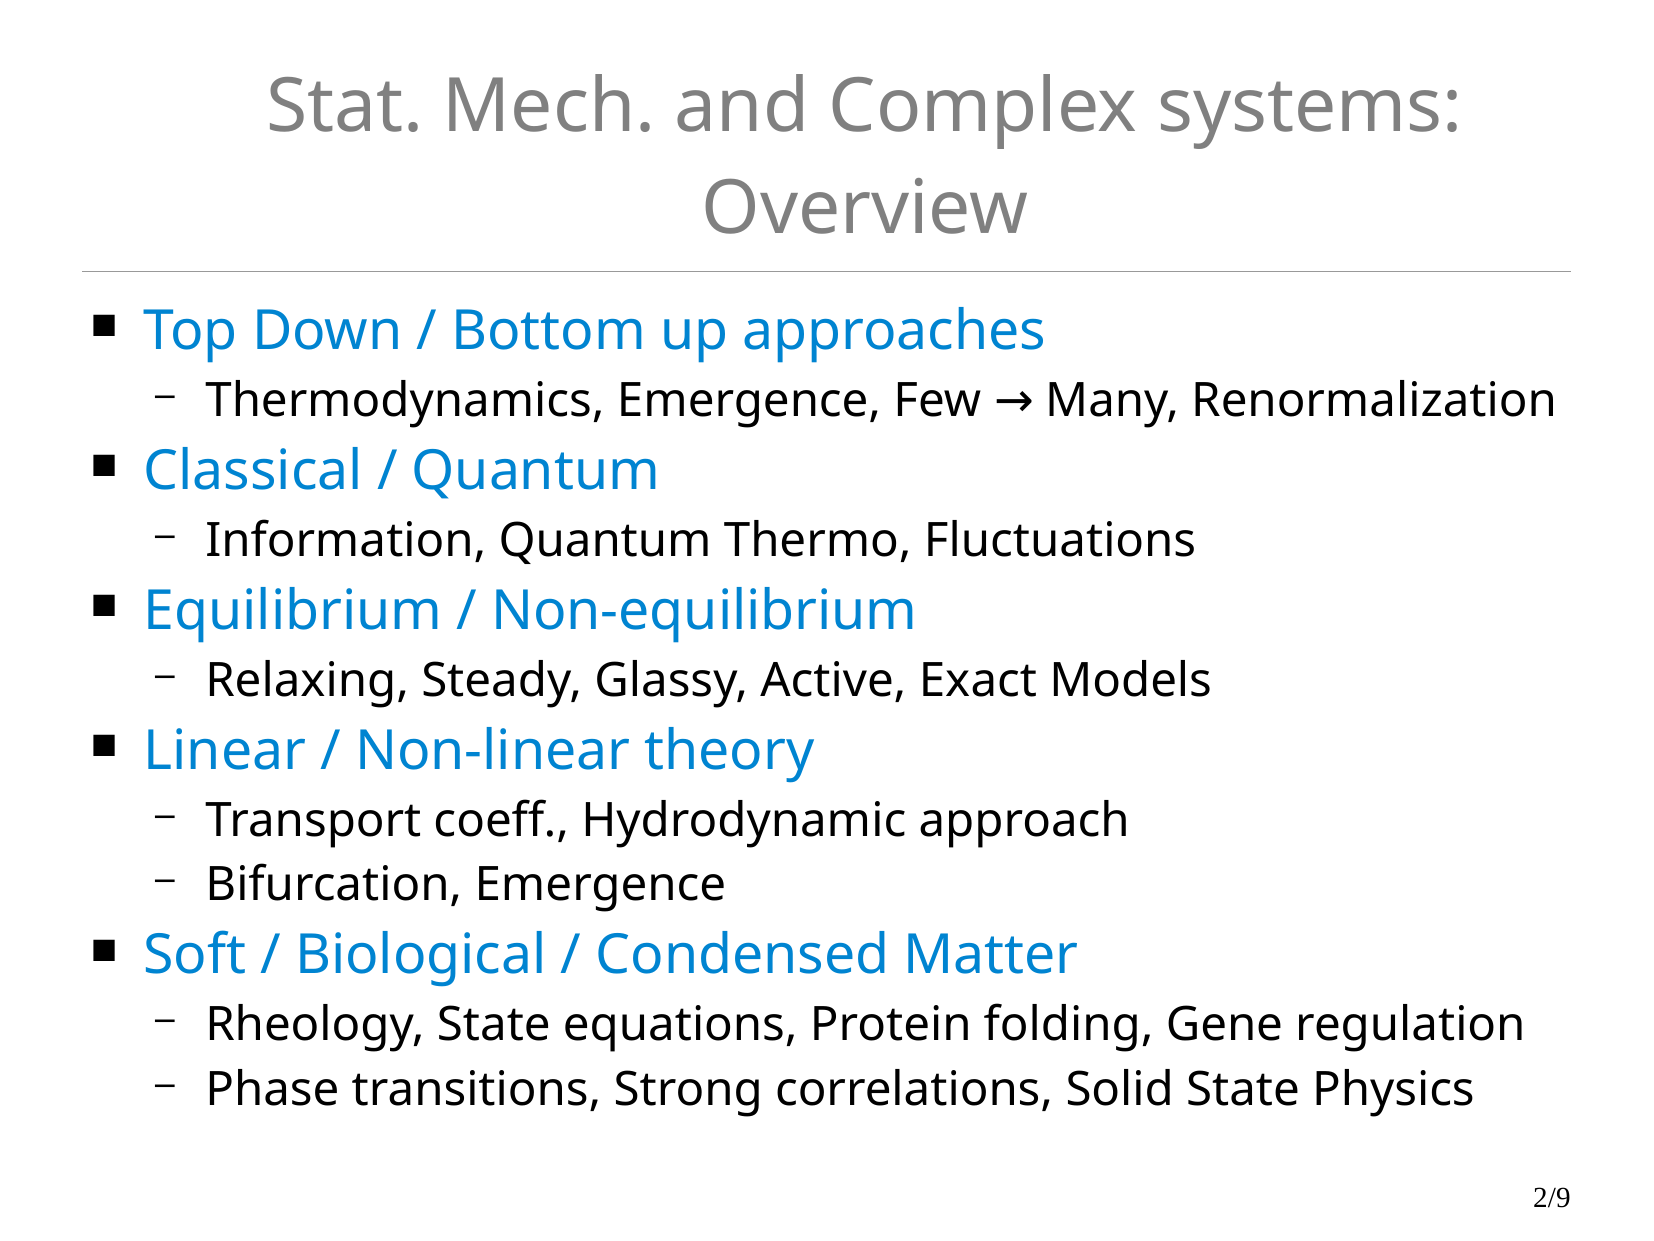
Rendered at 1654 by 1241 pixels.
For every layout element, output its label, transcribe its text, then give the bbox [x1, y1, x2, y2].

title Stat. Mech. and Complex systems: Overview [82, 46, 1571, 260]
list Top Down / Bottom up approaches Thermodynamics, Emergence, Few → Many, Renormalization Classical / Quantum Information, Quantum Thermo, Fluctuations Equilibrium / Non-equilibrium Relaxing, Steady, Glassy, Active, Exact Models Linear / Non-linear theory Transport coeff., Hydrodynamic approach Bifurcation, Emergence Soft / Biological / Condensed Matter Rheology, State equations, Protein folding, Gene regulation Phase transitions, Strong correlations, Solid State Physics [70, 290, 1559, 1182]
